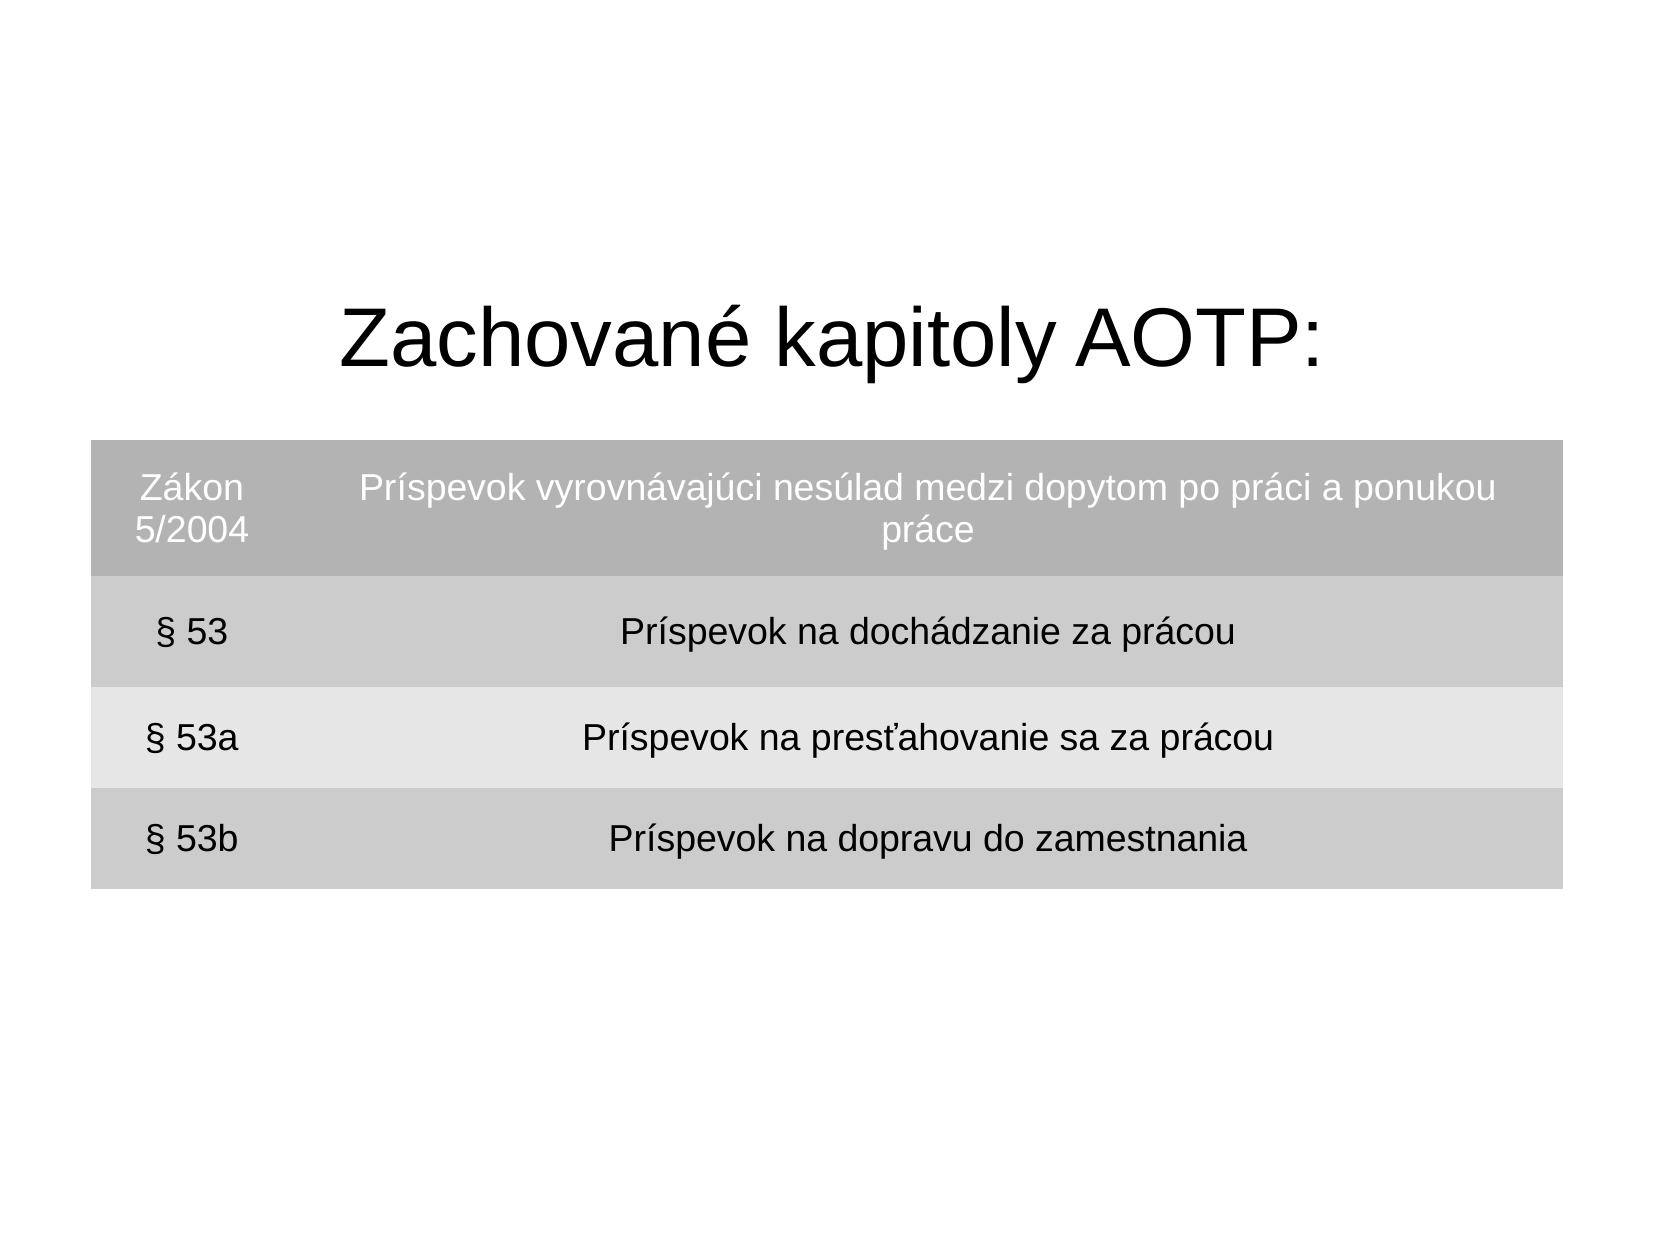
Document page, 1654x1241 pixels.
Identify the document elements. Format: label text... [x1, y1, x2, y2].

table_cell Príspevok na dochádzanie za prácou [293, 576, 1563, 687]
table_cell § 53a [91, 687, 293, 788]
table_header Zákon 5/2004 [91, 440, 293, 576]
table_header Príspevok vyrovnávajúci nesúlad medzi dopytom po práci a ponukou práce [293, 440, 1563, 576]
table_cell § 53 [91, 576, 293, 687]
table_cell Príspevok na presťahovanie sa za prácou [293, 687, 1563, 788]
table_cell § 53b [91, 788, 293, 889]
text_box Zachované kapitoly AOTP: [23, 283, 1642, 1134]
table_cell Príspevok na dopravu do zamestnania [293, 788, 1563, 889]
